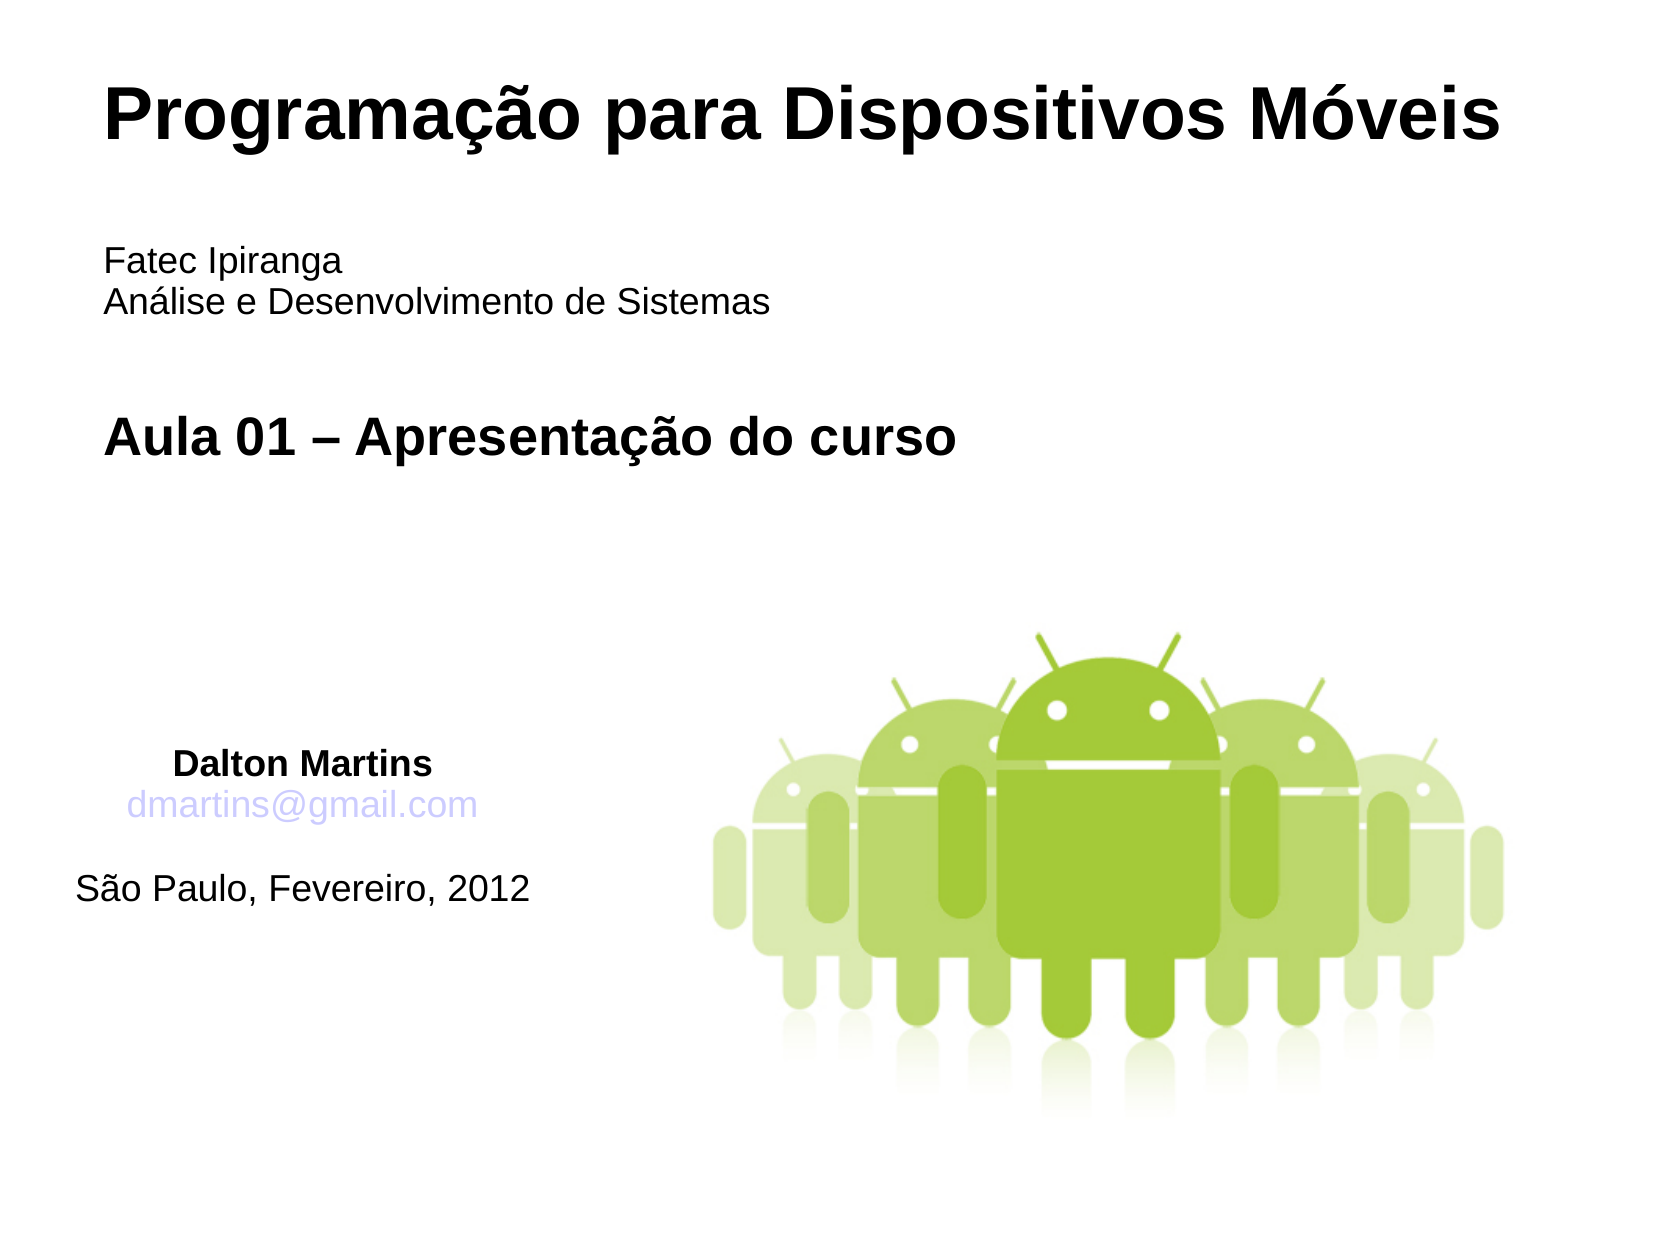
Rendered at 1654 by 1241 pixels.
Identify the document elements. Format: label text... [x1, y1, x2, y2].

picture [676, 535, 1536, 1182]
text_box Programação para Dispositivos Móveis Fatec Ipiranga Análise e Desenvolvimento de Sistemas Aula 01 – Apresentação do curso [88, 59, 1625, 296]
text_box Dalton Martins dmartins@gmail.com São Paulo, Fevereiro, 2012 [88, 732, 517, 916]
